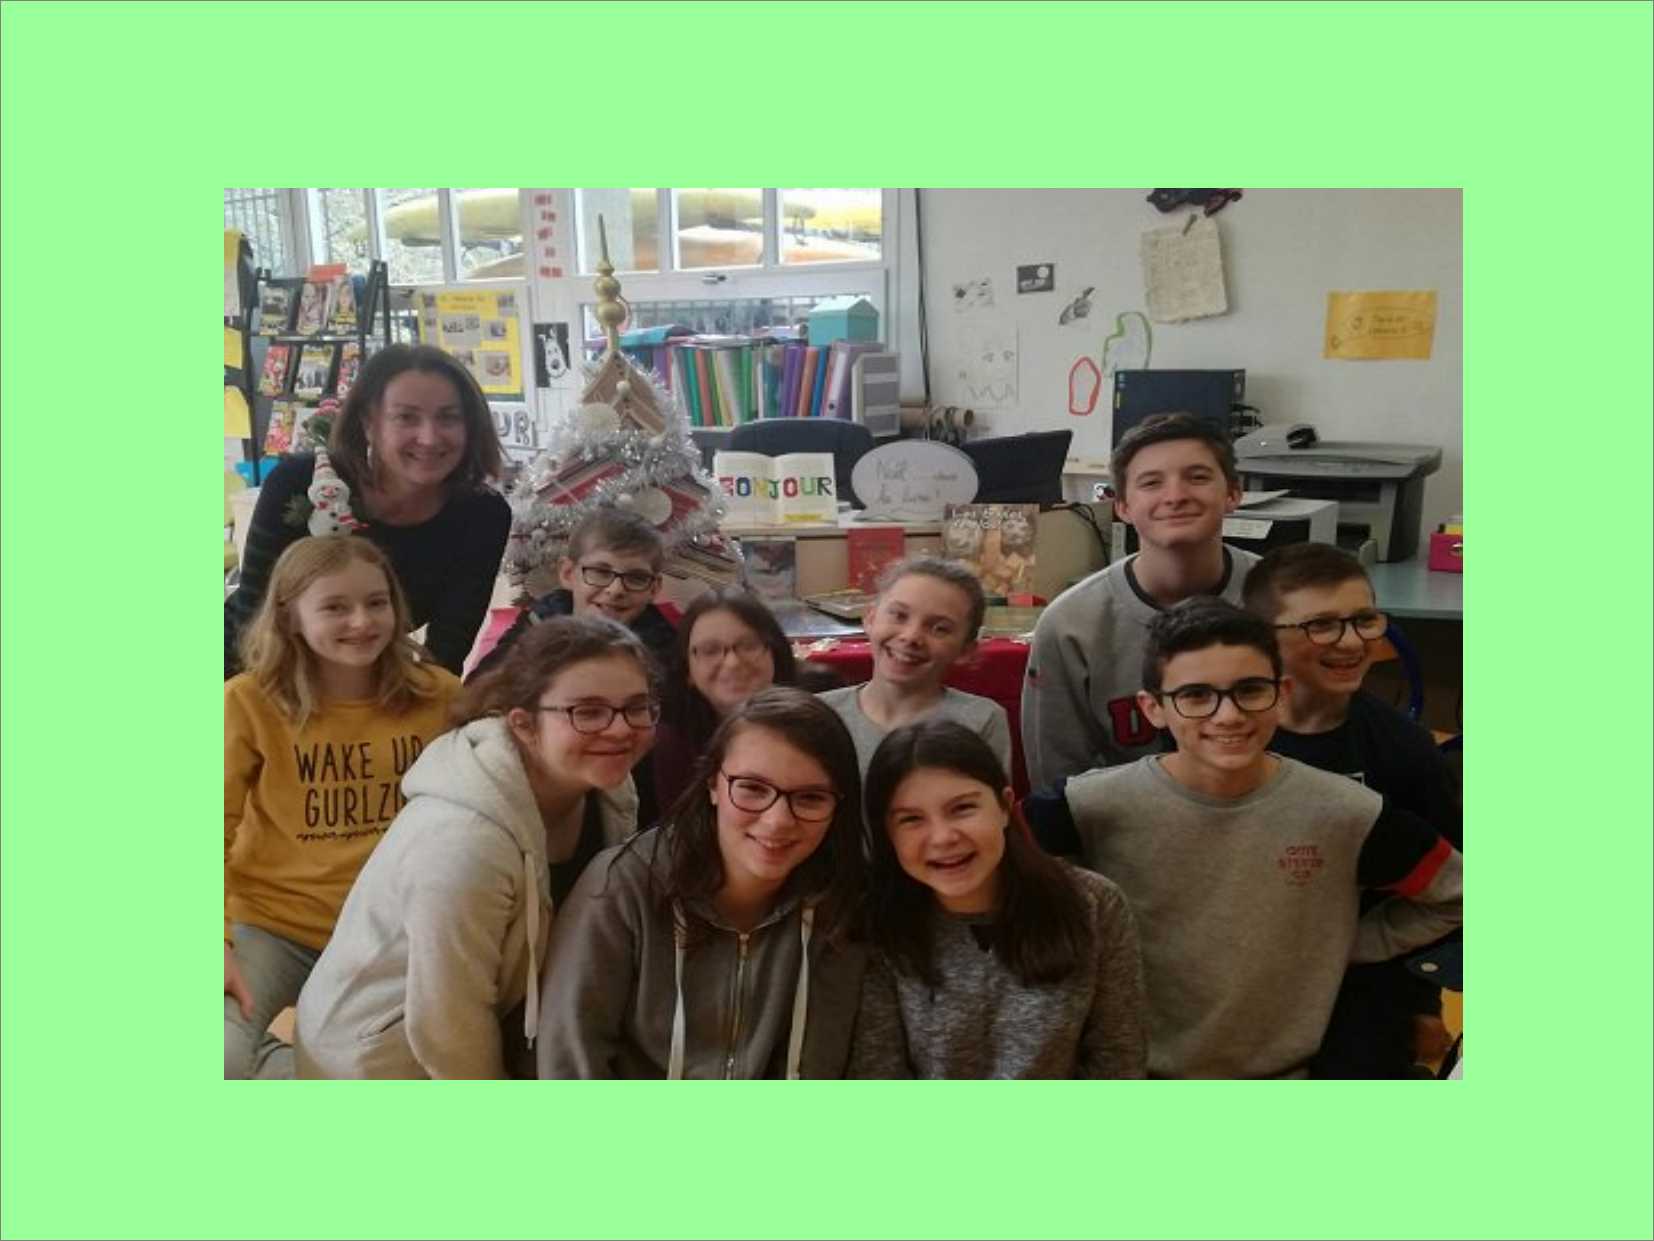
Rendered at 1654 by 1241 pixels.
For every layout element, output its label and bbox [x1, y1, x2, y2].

text_box [0, 0, 1654, 1241]
picture [224, 188, 1463, 1080]
